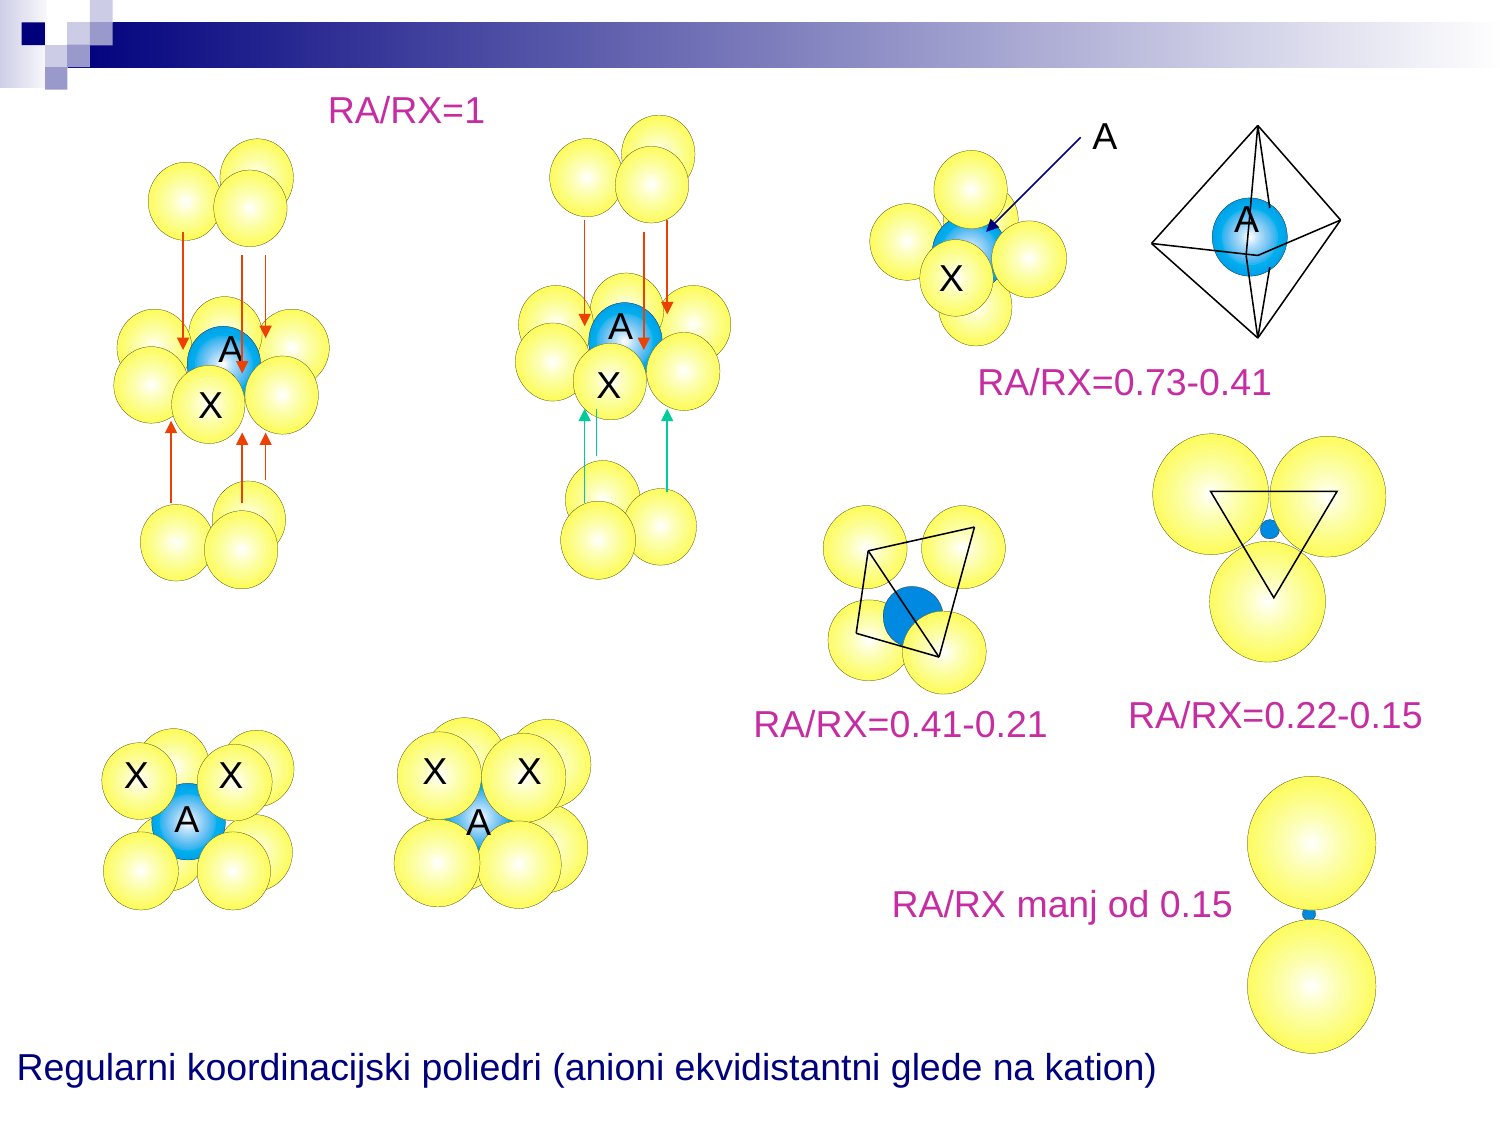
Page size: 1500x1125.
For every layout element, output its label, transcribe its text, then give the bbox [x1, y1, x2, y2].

text_box A [226, 339, 235, 352]
chart [100, 716, 594, 913]
text_box X [109, 742, 164, 804]
chart [1246, 774, 1379, 1056]
chart [1151, 432, 1388, 665]
text_box X [924, 246, 979, 308]
text_box X [203, 742, 259, 804]
text_box Regularni koordinacijski poliedri (anioni ekvidistantni glede na kation) [1, 1034, 1173, 1096]
chart [820, 503, 1010, 692]
text_box RA/RX=0.22-0.15 [1113, 683, 1438, 745]
text_box RA/RX=1 [313, 78, 501, 139]
text_box A [203, 317, 259, 379]
text_box X [183, 373, 238, 434]
text_box RA/RX=0.41-0.21 [738, 692, 1063, 753]
text_box A [1219, 187, 1275, 249]
chart [1248, 243, 1290, 279]
text_box A [159, 786, 215, 848]
chart [513, 113, 734, 582]
text_box A [593, 293, 649, 355]
chart [1275, 196, 1290, 246]
text_box RA/RX=0.73-0.41 [962, 349, 1288, 411]
text_box A [451, 790, 507, 851]
chart [112, 137, 333, 592]
text_box X [581, 353, 637, 414]
chart [1210, 196, 1245, 253]
text_box X [502, 739, 557, 801]
chart [1248, 249, 1268, 254]
text_box X [407, 739, 463, 801]
chart [868, 148, 1070, 349]
text_box A [1077, 104, 1133, 166]
chart [1210, 251, 1248, 279]
text_box RA/RX manj od 0.15 [876, 872, 1248, 934]
